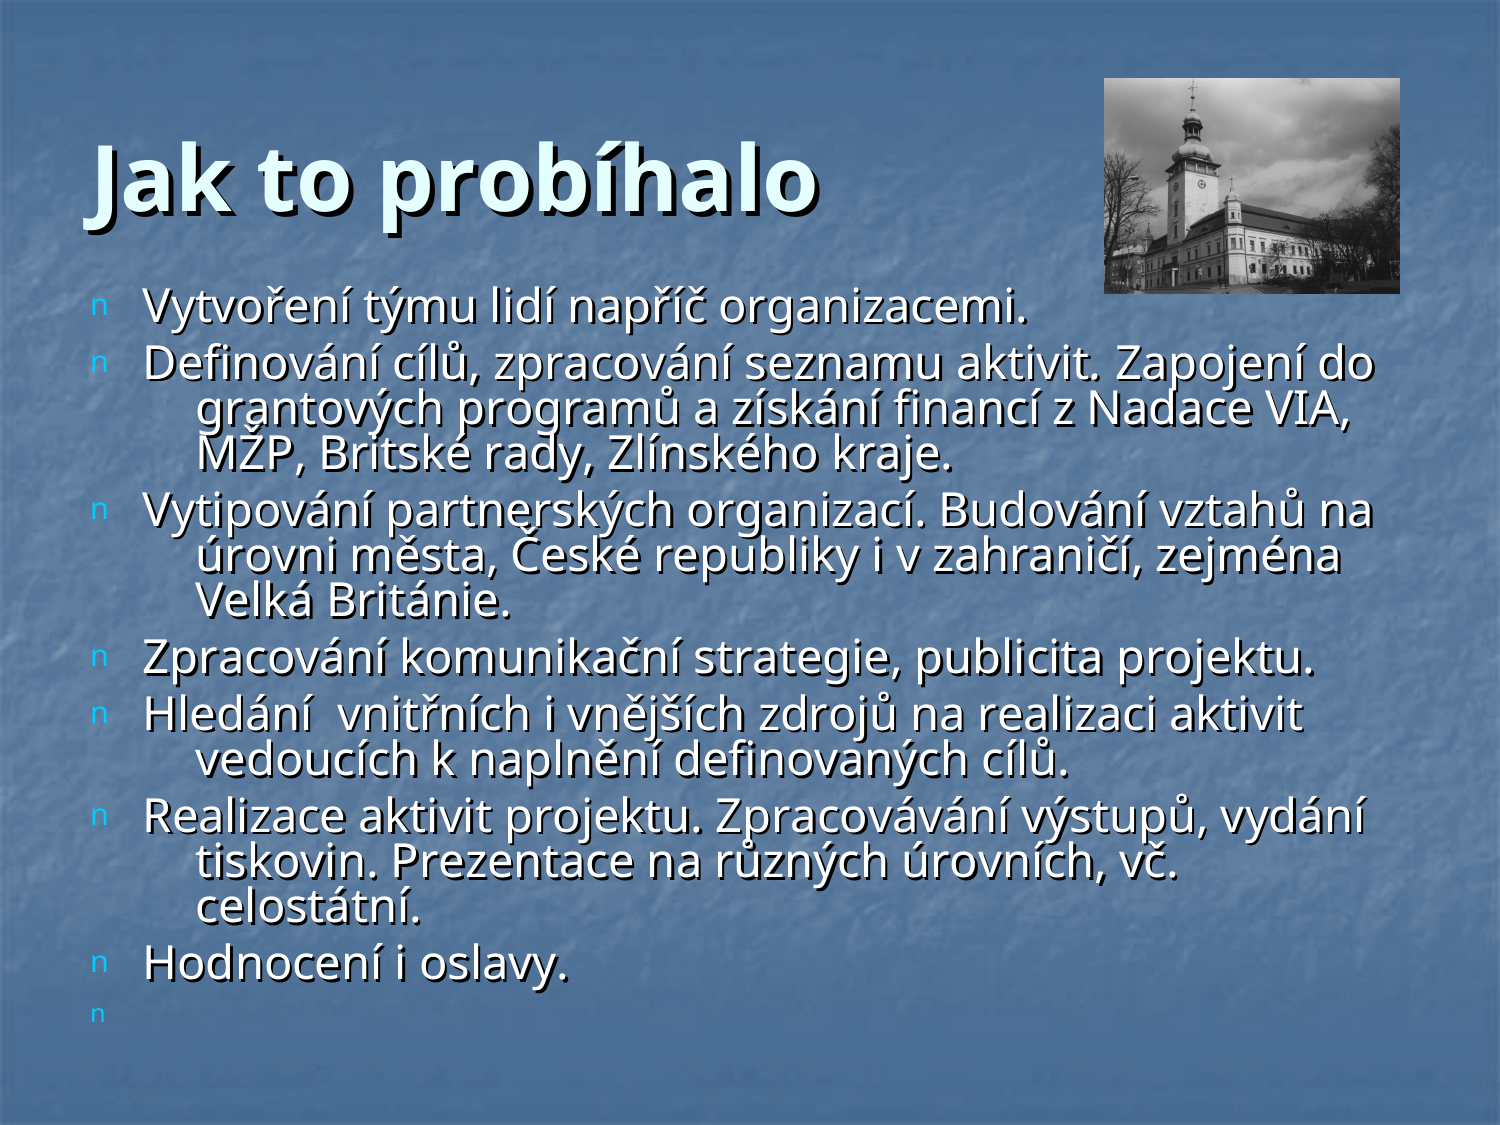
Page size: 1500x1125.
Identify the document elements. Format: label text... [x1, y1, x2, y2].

picture [1104, 78, 1400, 294]
title Jak to probíhalo [75, 62, 1426, 278]
list Vytvoření týmu lidí napříč organizacemi. Definování cílů, zpracování seznamu aktivit. Zapojení do grantových programů a získání financí z Nadace VIA, MŽP, Britské rady, Zlínského kraje. Vytipování partnerských organizací. Budování vztahů na úrovni města, České republiky i v zahraničí, zejména Velká Británie. Zpracování komunikační strategie, publicita projektu. Hledání vnitřních i vnějších zdrojů na realizaci aktivit vedoucích k naplnění definovaných cílů. Realizace aktivit projektu. Zpracovávání výstupů, vydání tiskovin. Prezentace na různých úrovních, vč. celostátní. Hodnocení i oslavy. [75, 278, 1426, 1000]
